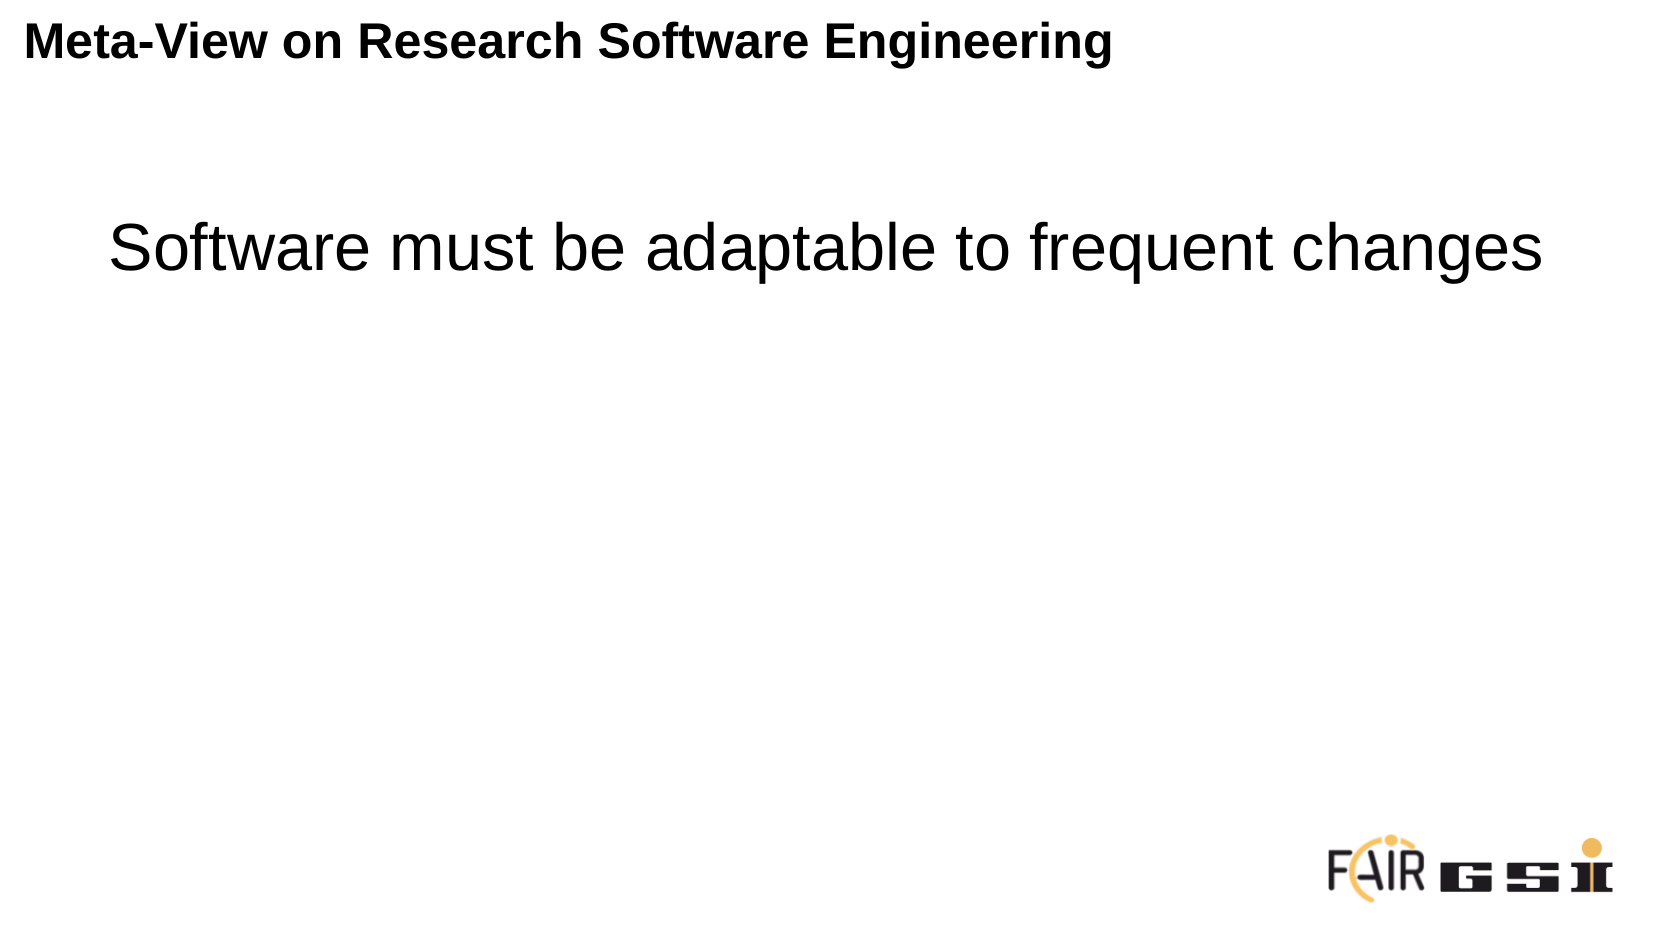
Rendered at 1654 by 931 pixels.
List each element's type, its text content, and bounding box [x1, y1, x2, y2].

picture [1439, 836, 1615, 895]
title Meta-View on Research Software Engineering [23, 5, 1638, 77]
picture [1328, 870, 1425, 904]
list Software must be adaptable to frequent changes [82, 209, 1571, 870]
